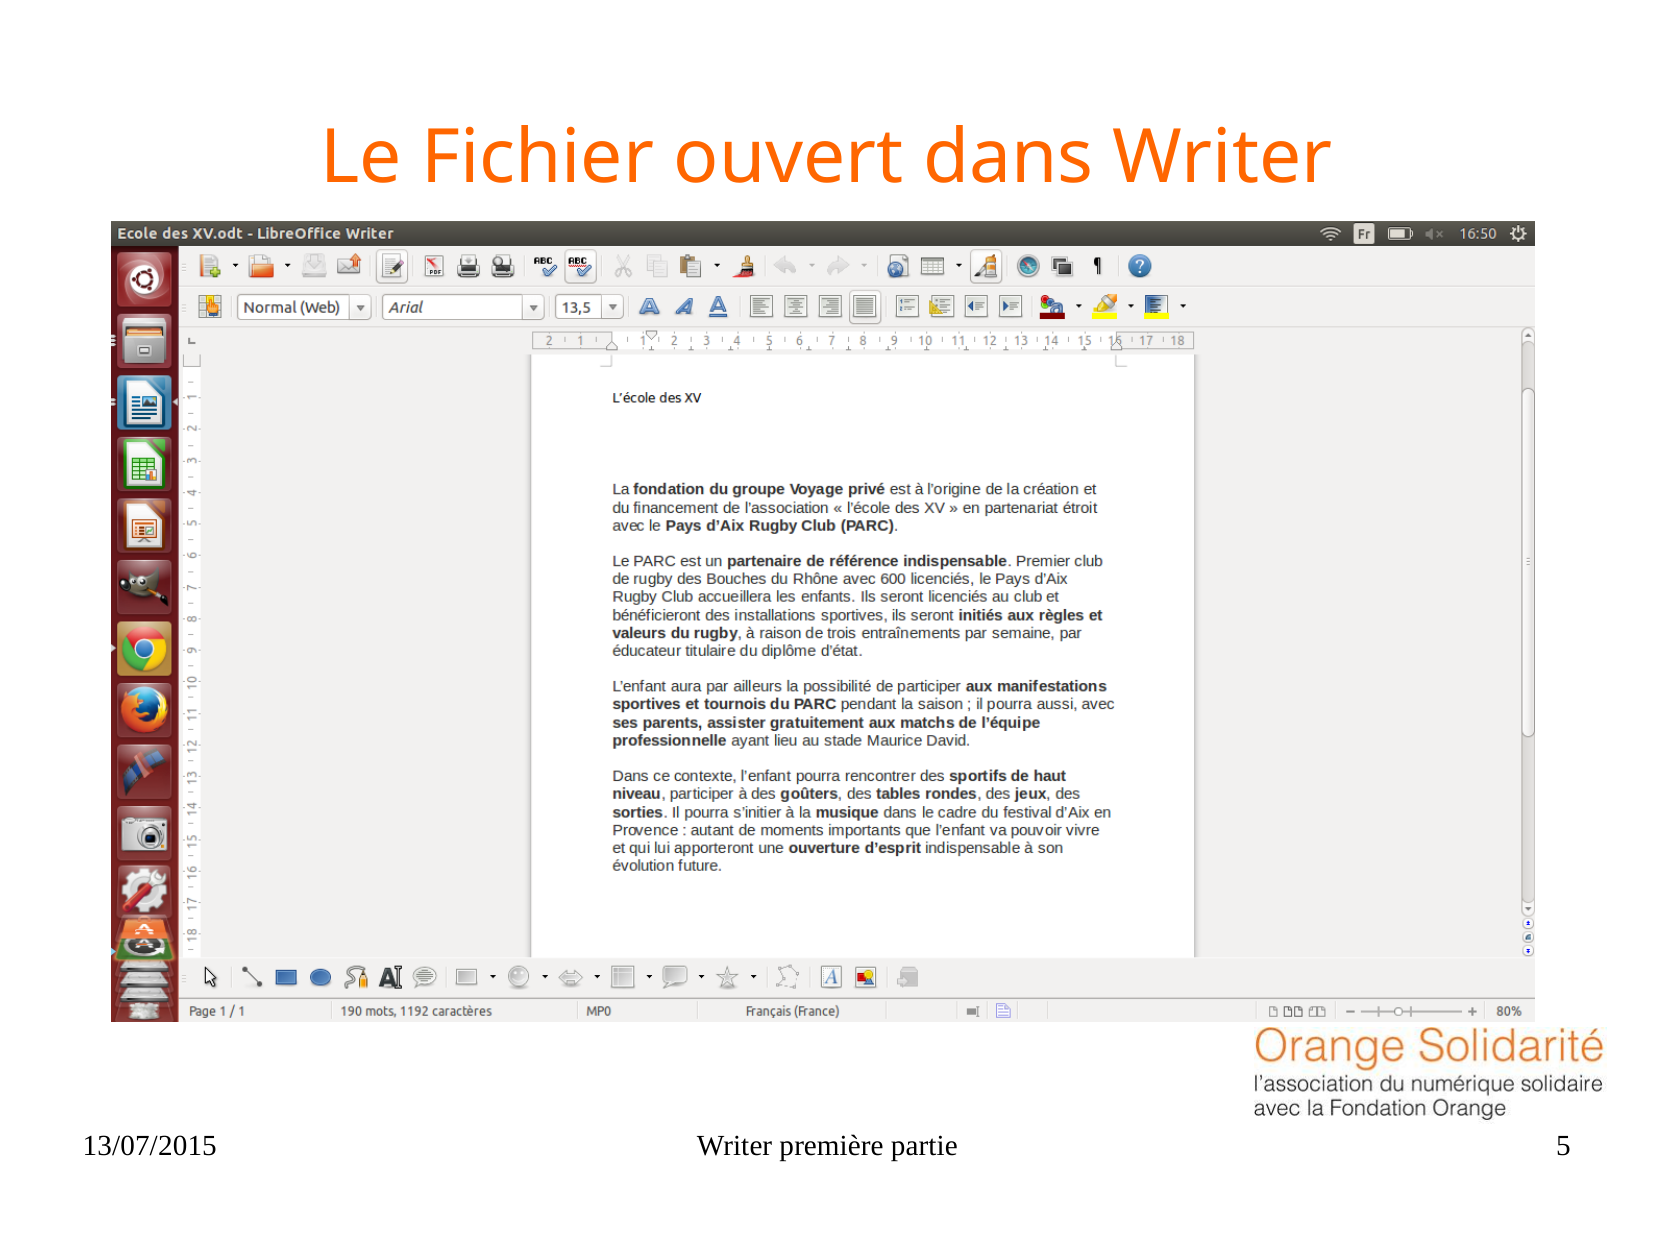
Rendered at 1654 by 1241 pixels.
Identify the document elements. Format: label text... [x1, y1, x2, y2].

picture [111, 221, 1535, 1022]
title Le Fichier ouvert dans Writer [82, 49, 1571, 257]
picture [1254, 1027, 1607, 1126]
